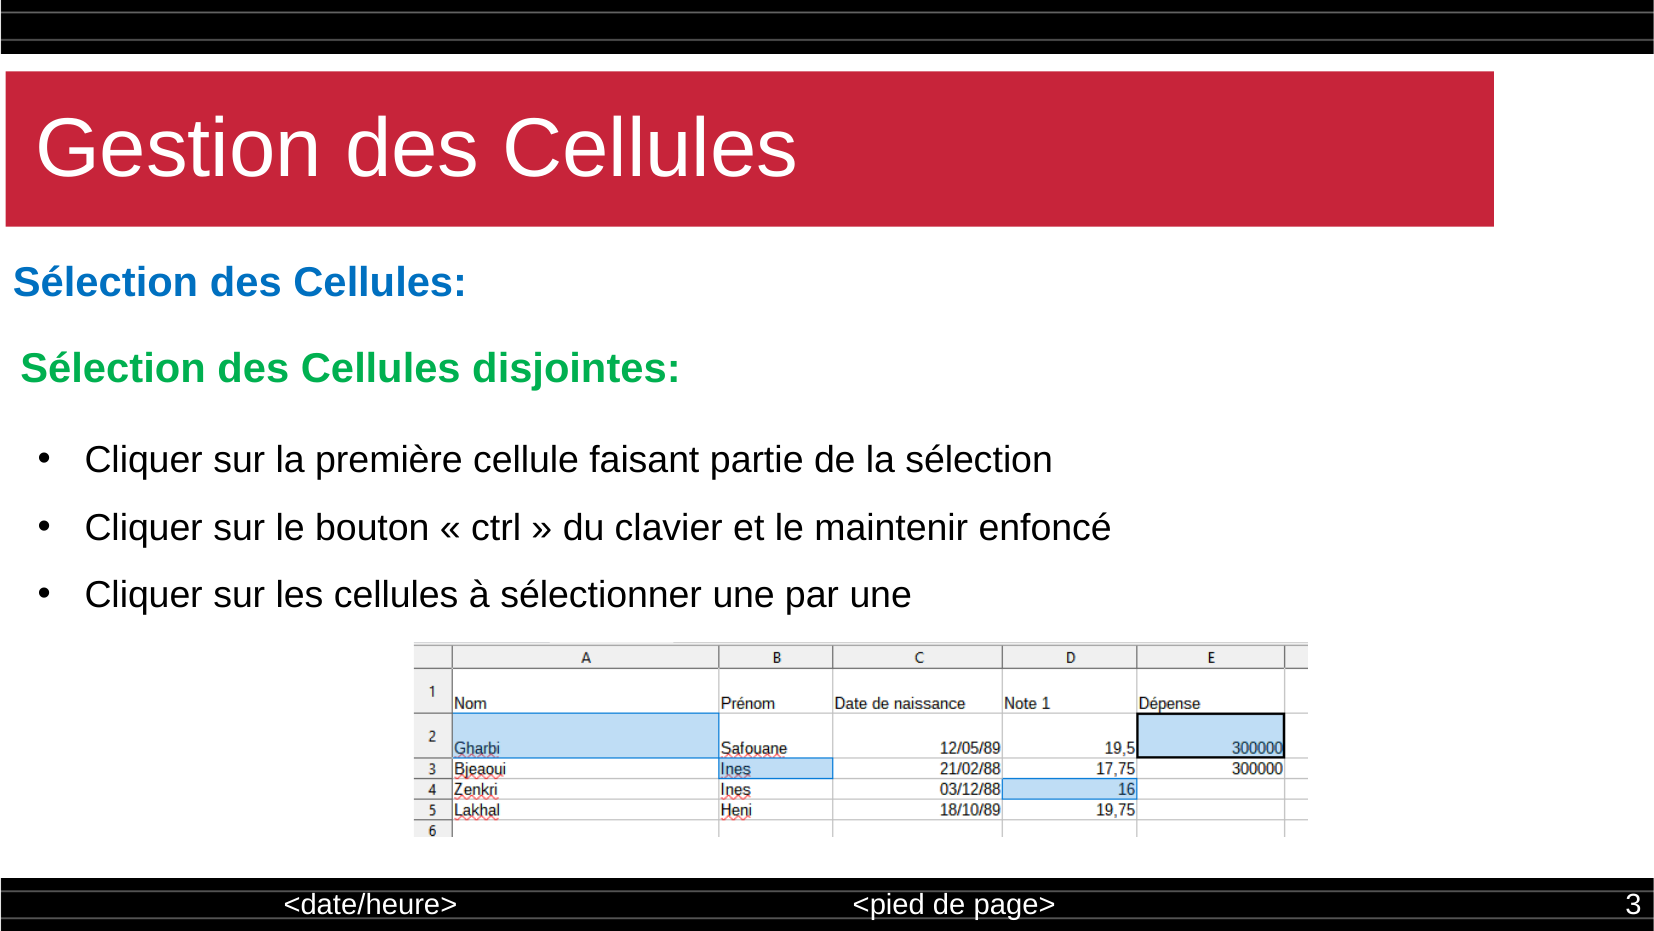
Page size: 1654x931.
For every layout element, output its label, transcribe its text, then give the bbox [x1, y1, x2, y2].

picture [0, 878, 1654, 931]
text_box Sélection des Cellules: [0, 247, 1398, 313]
text_box Gestion des Cellules [5, 71, 1494, 227]
picture [413, 642, 1308, 837]
text_box Sélection des Cellules disjointes: [5, 333, 1406, 399]
picture [0, 0, 1654, 54]
text_box Cliquer sur la première cellule faisant partie de la sélection Cliquer sur le bouton « ctrl » du clavier et le maintenir enfoncé Cliquer sur les cellules à sélectionner une par une [23, 405, 1423, 623]
